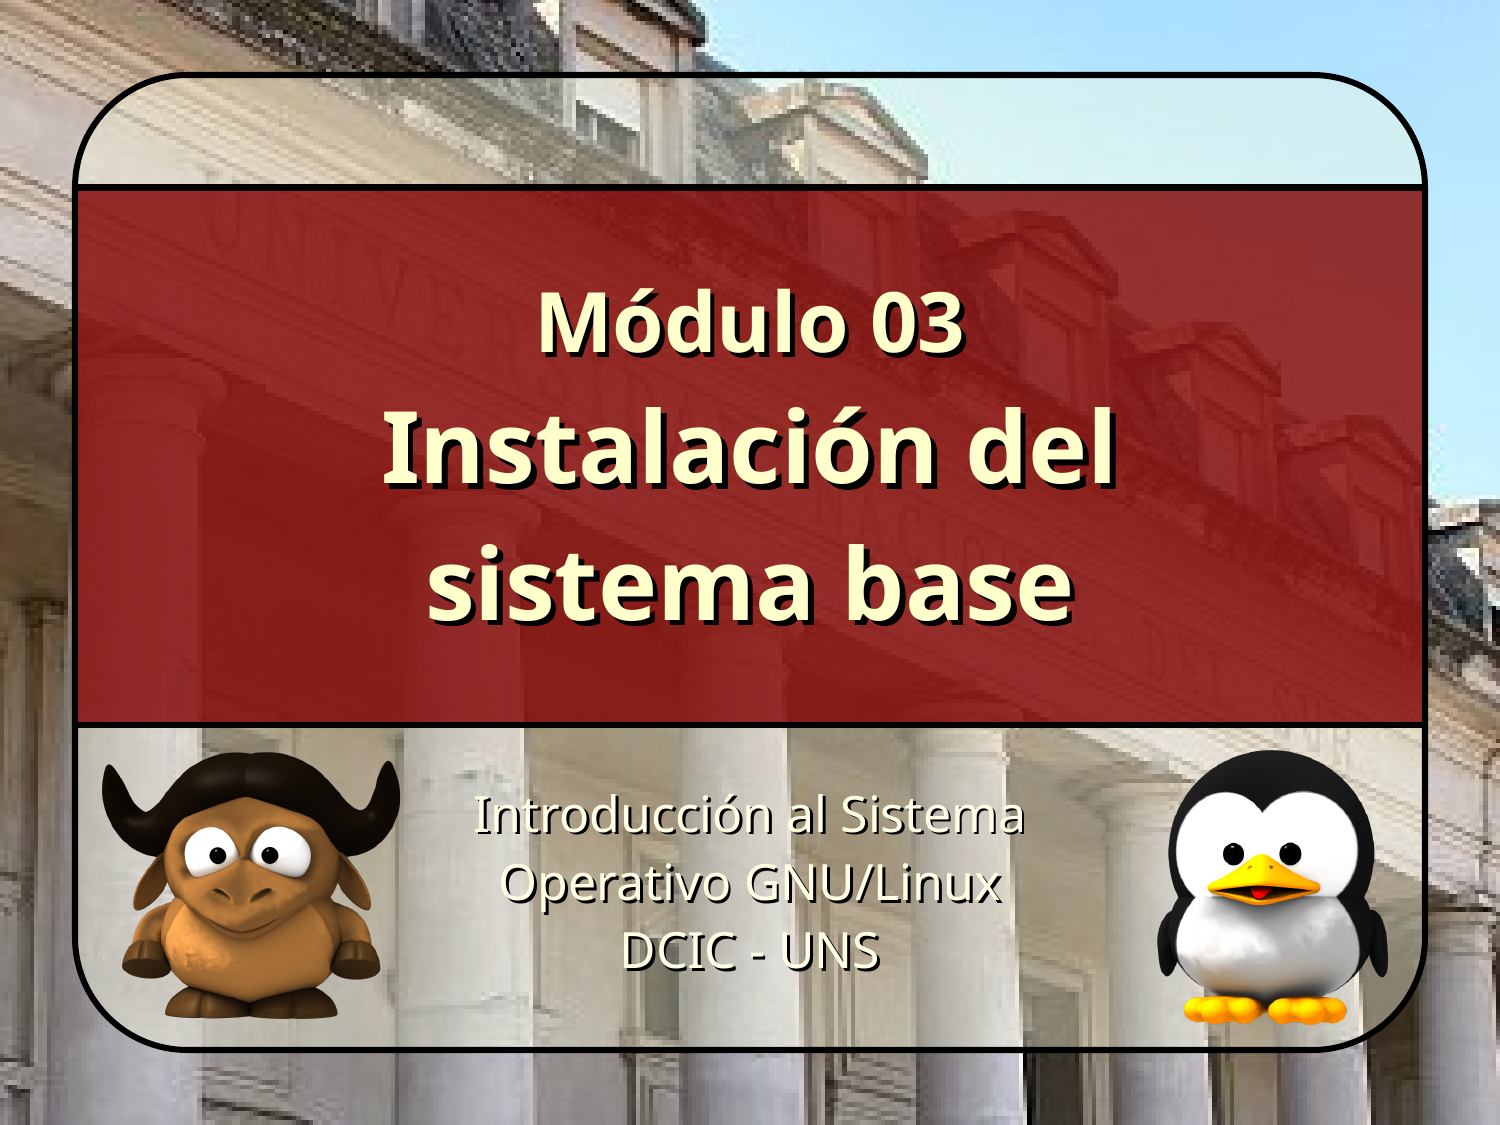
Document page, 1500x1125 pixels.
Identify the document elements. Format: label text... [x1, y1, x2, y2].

picture [0, 0, 1500, 1125]
title Módulo 03 Instalación del sistema base [128, 187, 1372, 726]
